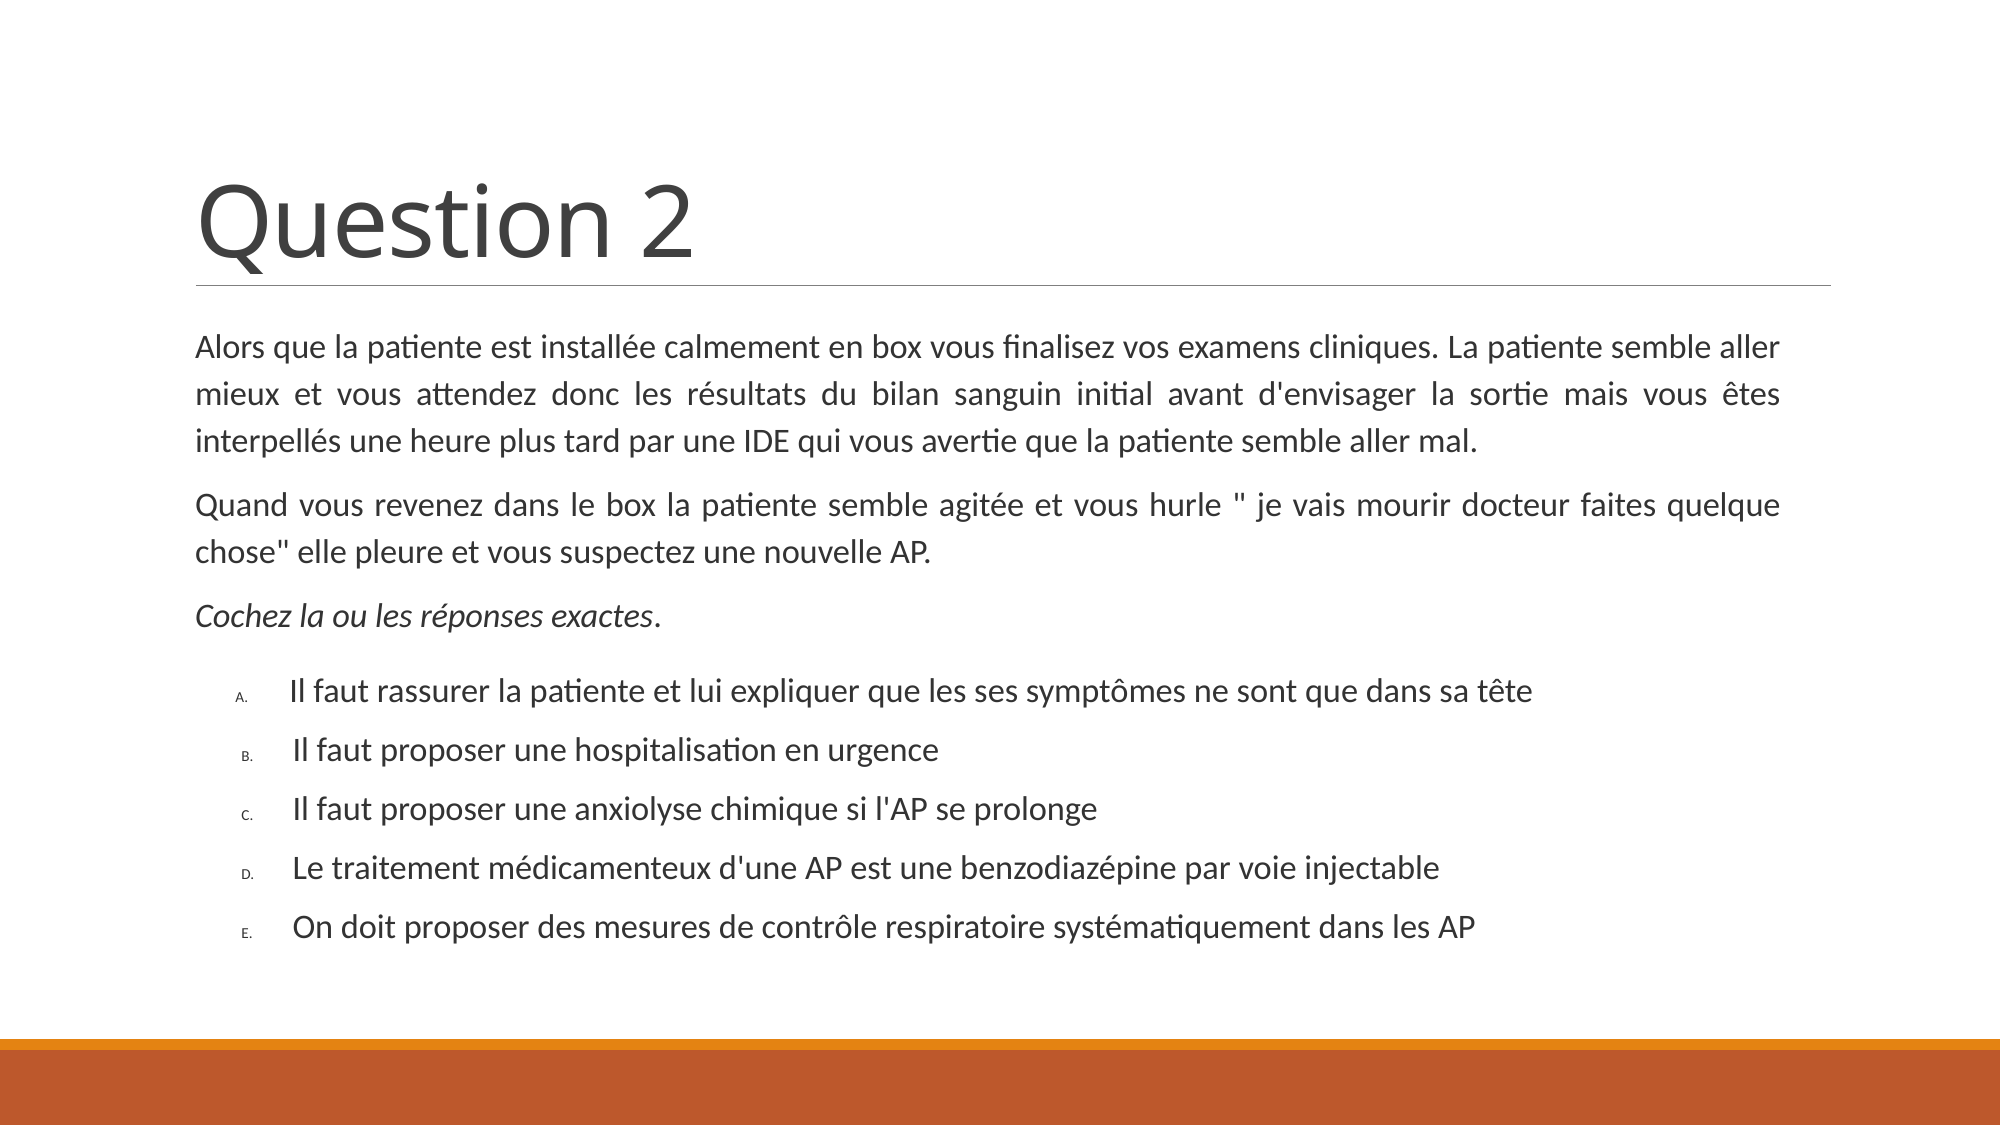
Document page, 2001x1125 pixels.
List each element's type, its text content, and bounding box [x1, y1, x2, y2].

list Alors que la patiente est installée calmement en box vous finalisez vos examens cliniques. La patiente semble aller mieux et vous attendez donc les résultats du bilan sanguin initial avant d'envisager la sortie mais vous êtes interpellés une heure plus tard par une IDE qui vous avertie que la patiente semble aller mal. Quand vous revenez dans le box la patiente semble agitée et vous hurle " je vais mourir docteur faites quelque chose" elle pleure et vous suspectez une nouvelle AP. Cochez la ou les réponses exactes. Il faut rassurer la patiente et lui expliquer que les ses symptômes ne sont que dans sa tête Il faut proposer une hospitalisation en urgence Il faut proposer une anxiolyse chimique si l'AP se prolonge Le traitement médicamenteux d'une AP est une benzodiazépine par voie injectable On doit proposer des mesures de contrôle respiratoire systématiquement dans les AP [180, 302, 1831, 963]
title Question 2 [180, 47, 1831, 286]
